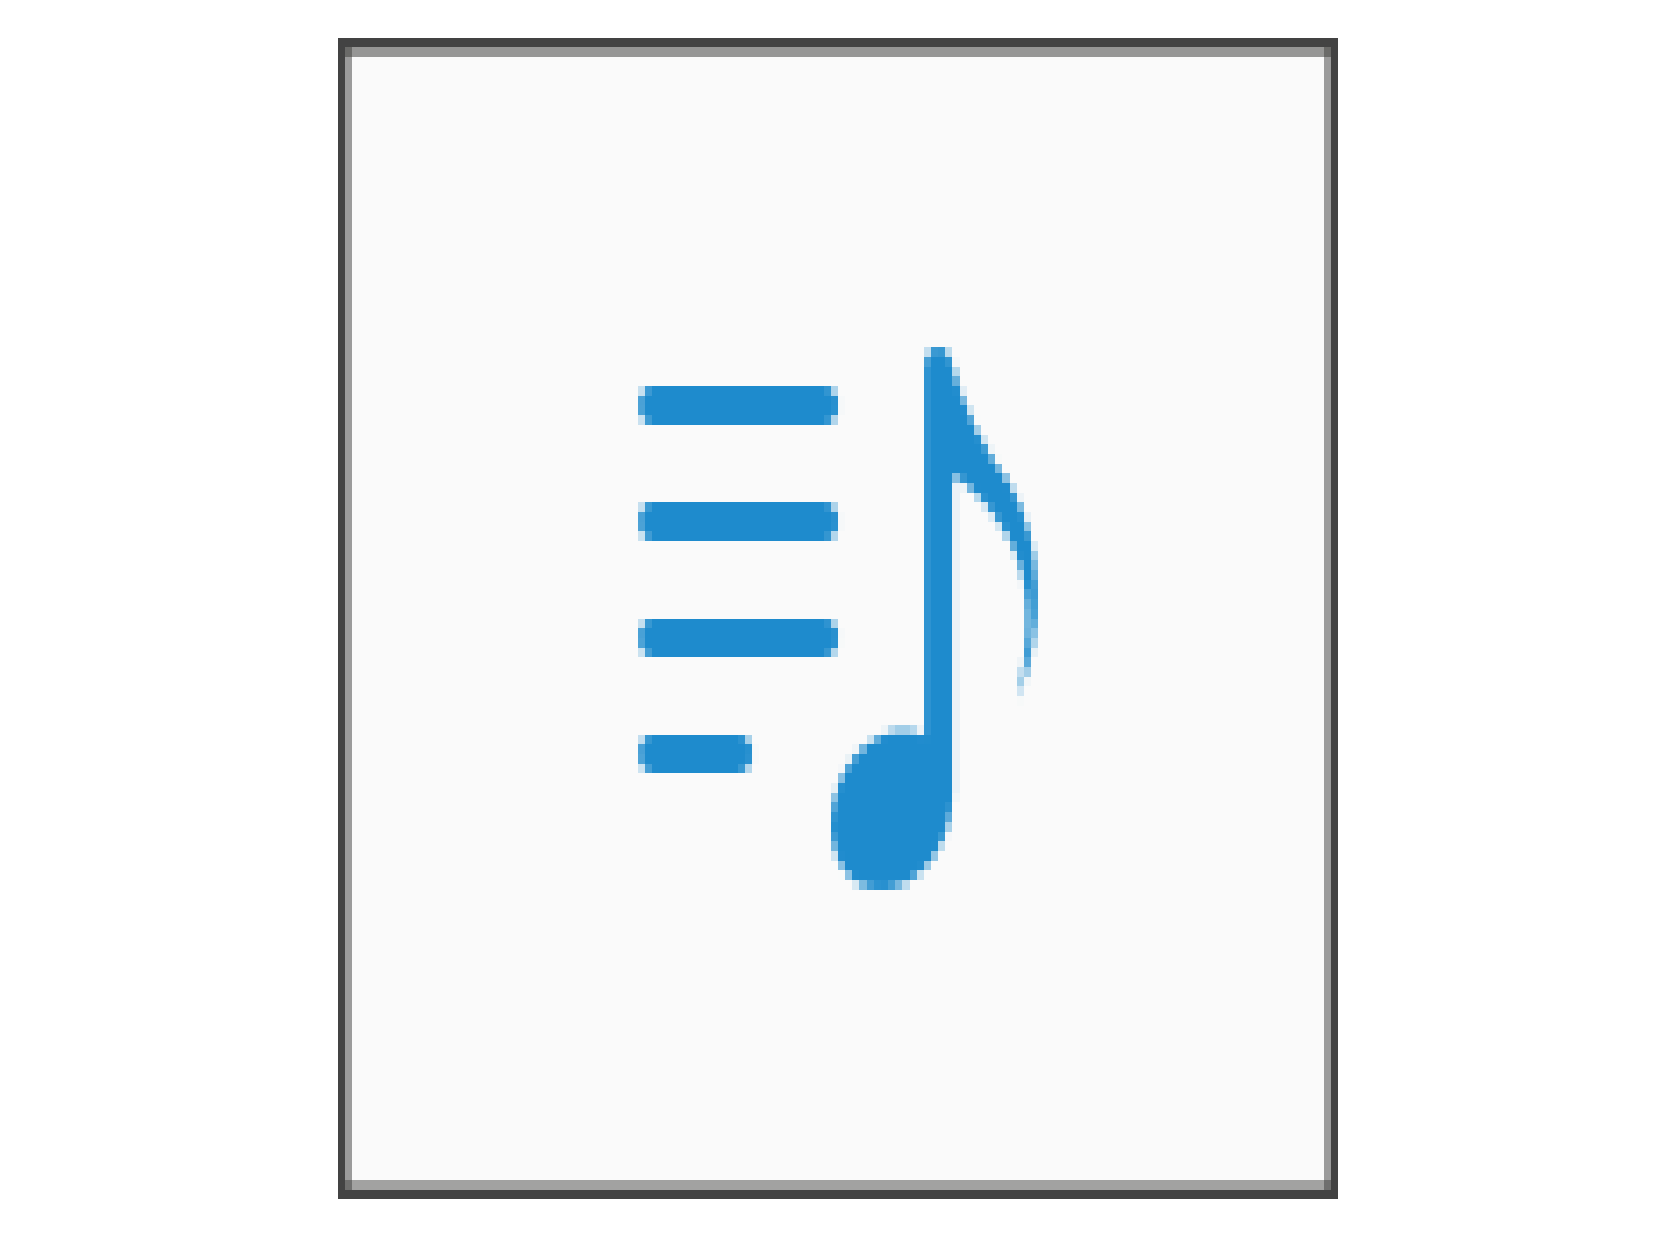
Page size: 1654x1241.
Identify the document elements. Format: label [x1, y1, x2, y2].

text_box [337, 37, 1340, 1201]
